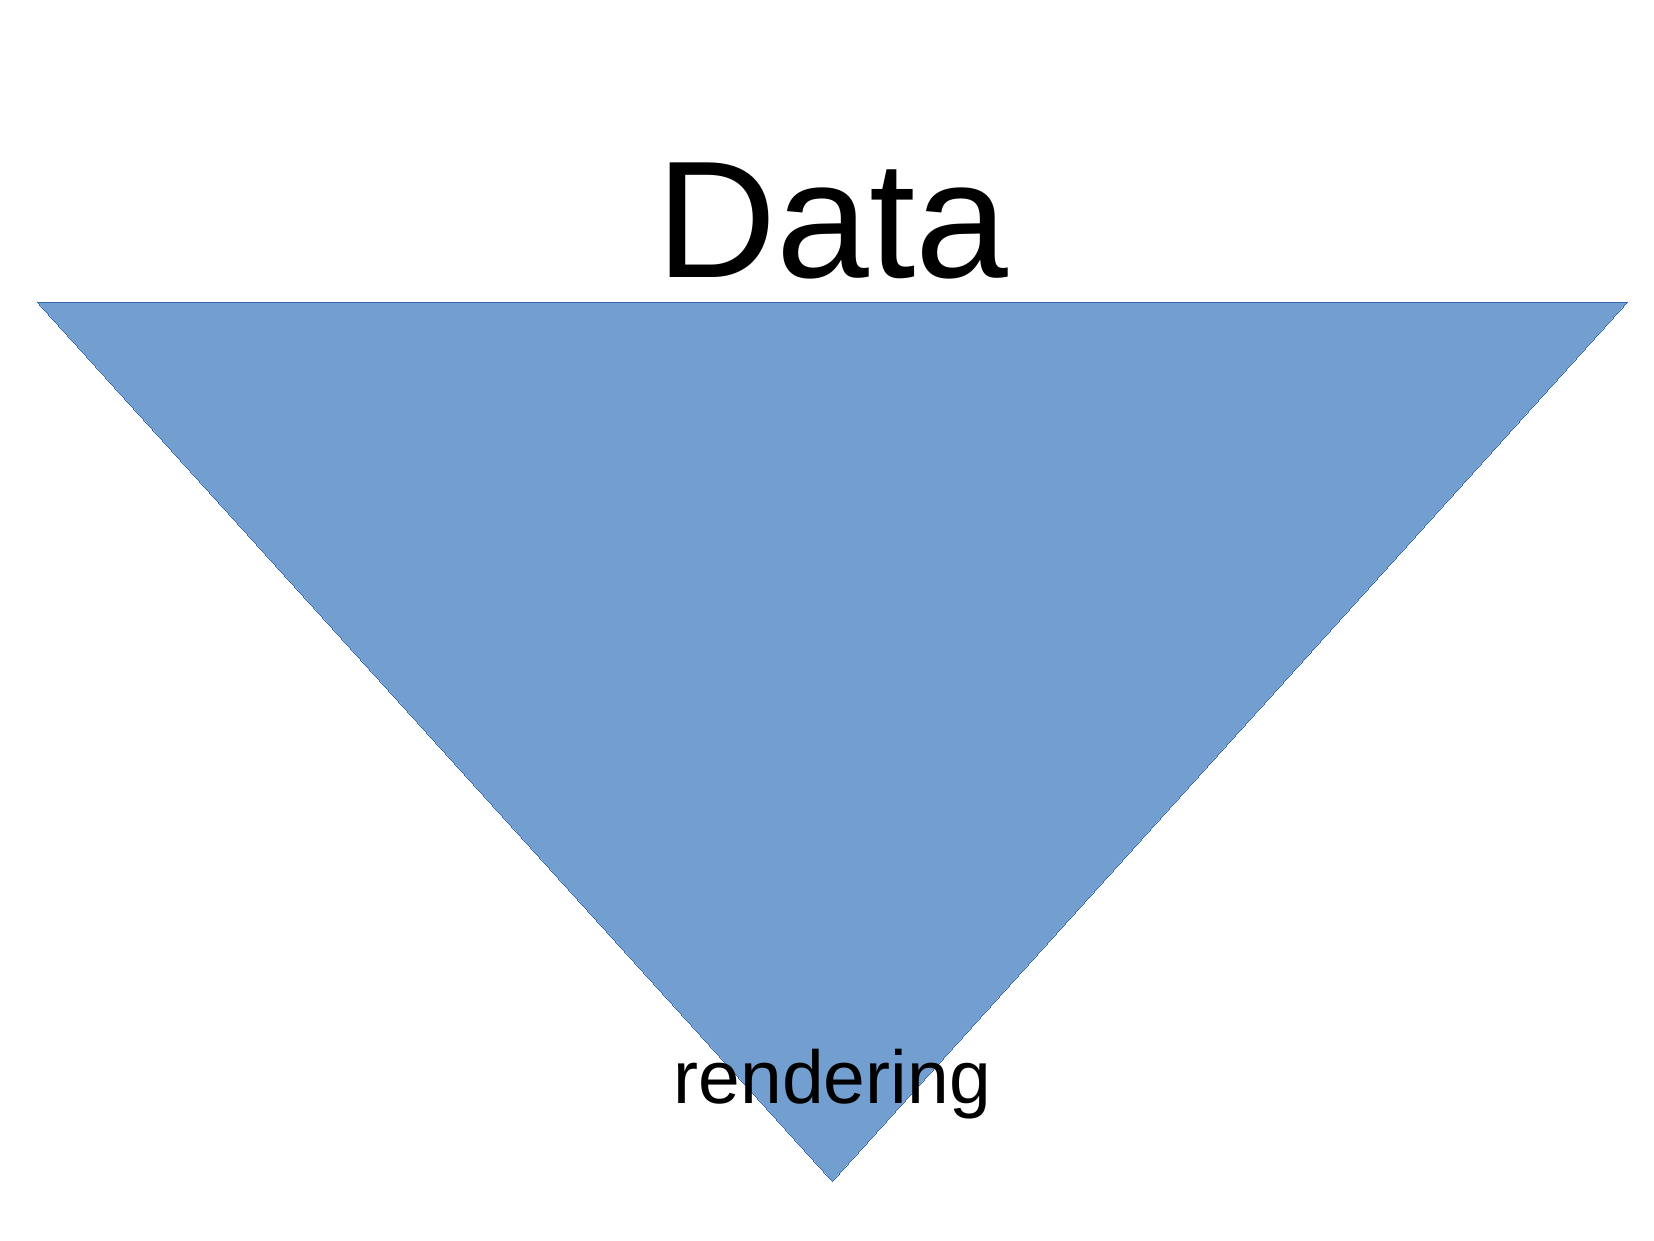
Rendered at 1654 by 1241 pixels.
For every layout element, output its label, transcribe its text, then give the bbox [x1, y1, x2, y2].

text_box [783, 1127, 882, 1182]
text_box Data [314, 118, 1350, 320]
text_box rendering [532, 1027, 1133, 1127]
text_box [37, 302, 1628, 1027]
